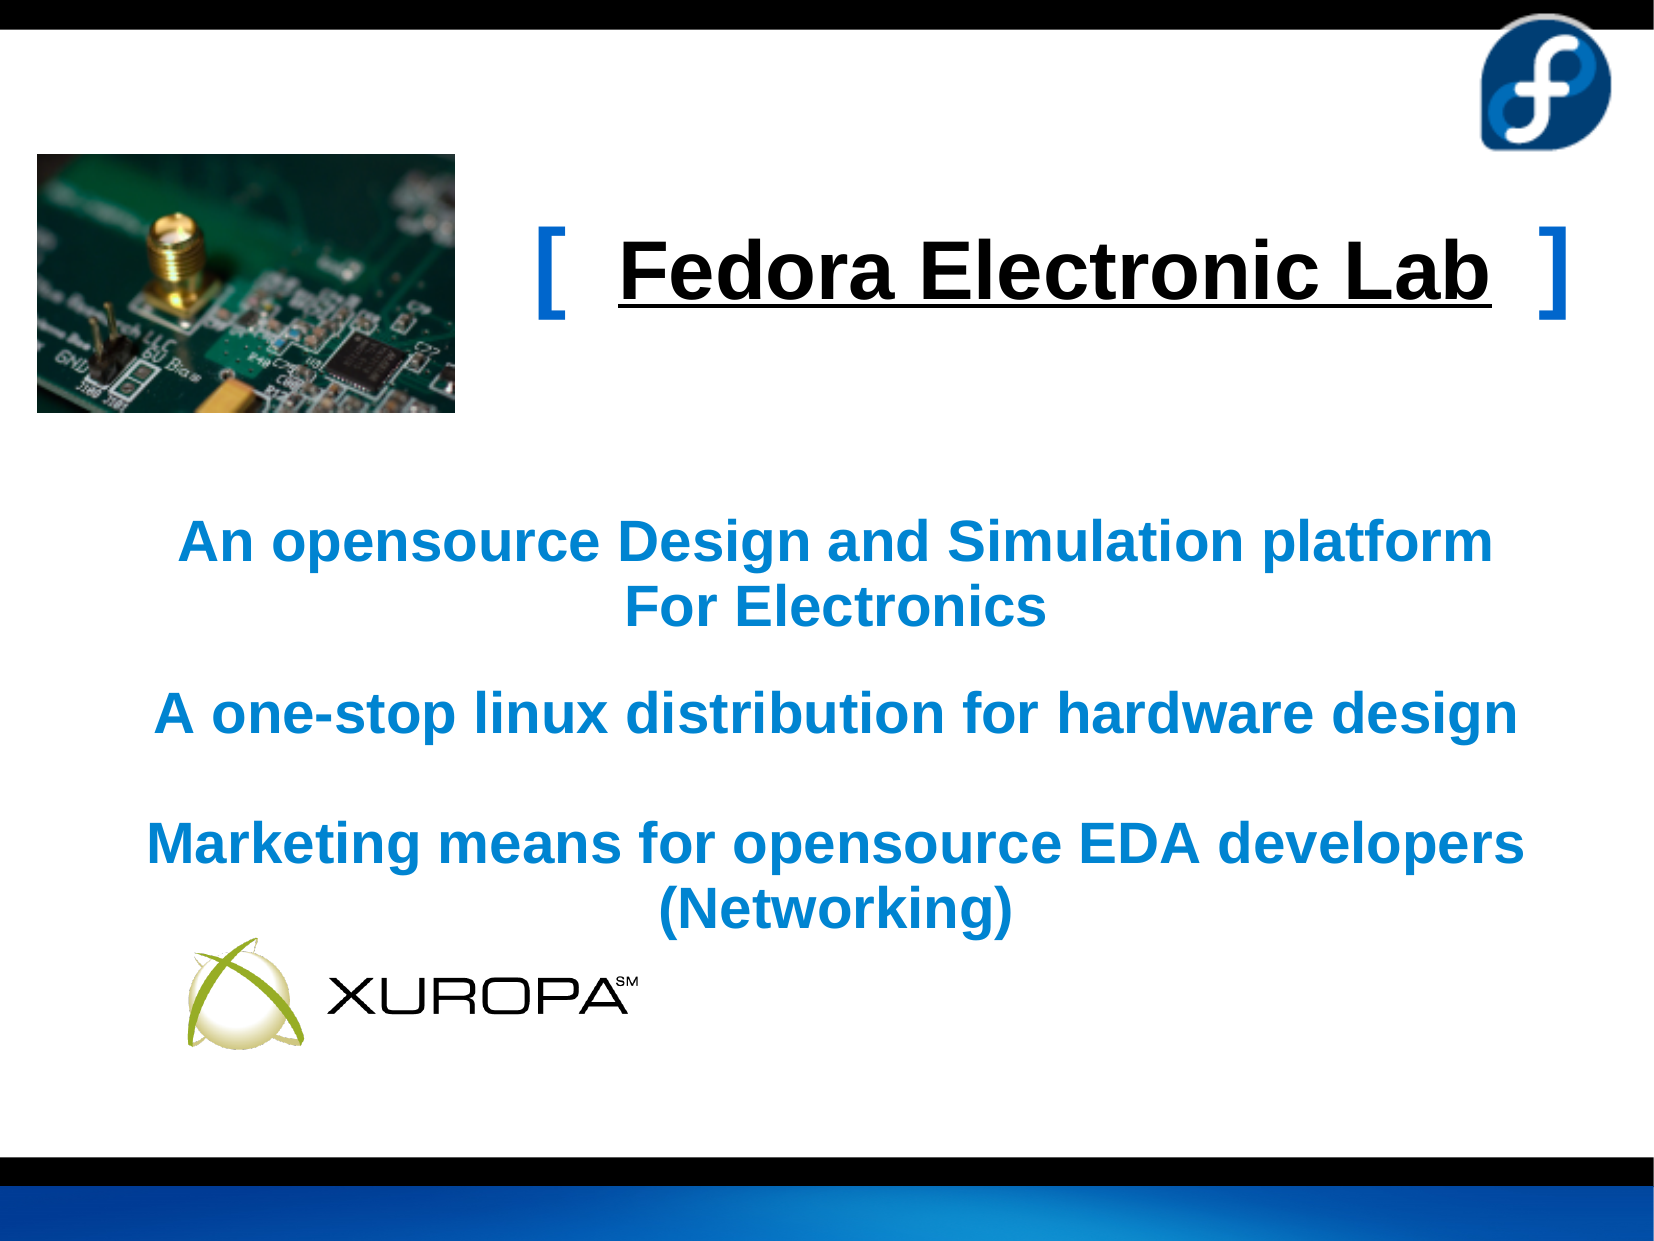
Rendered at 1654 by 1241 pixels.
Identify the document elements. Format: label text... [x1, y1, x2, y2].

text_box [ Fedora Electronic Lab ] [519, 201, 1588, 328]
picture [838, 12, 1622, 254]
text_box An opensource Design and Simulation platform For Electronics A one-stop linux distribution for hardware design Marketing means for opensource EDA developers (Networking) [131, 501, 1541, 953]
picture [37, 154, 455, 413]
picture [0, 1186, 1654, 1241]
picture [187, 937, 638, 1051]
